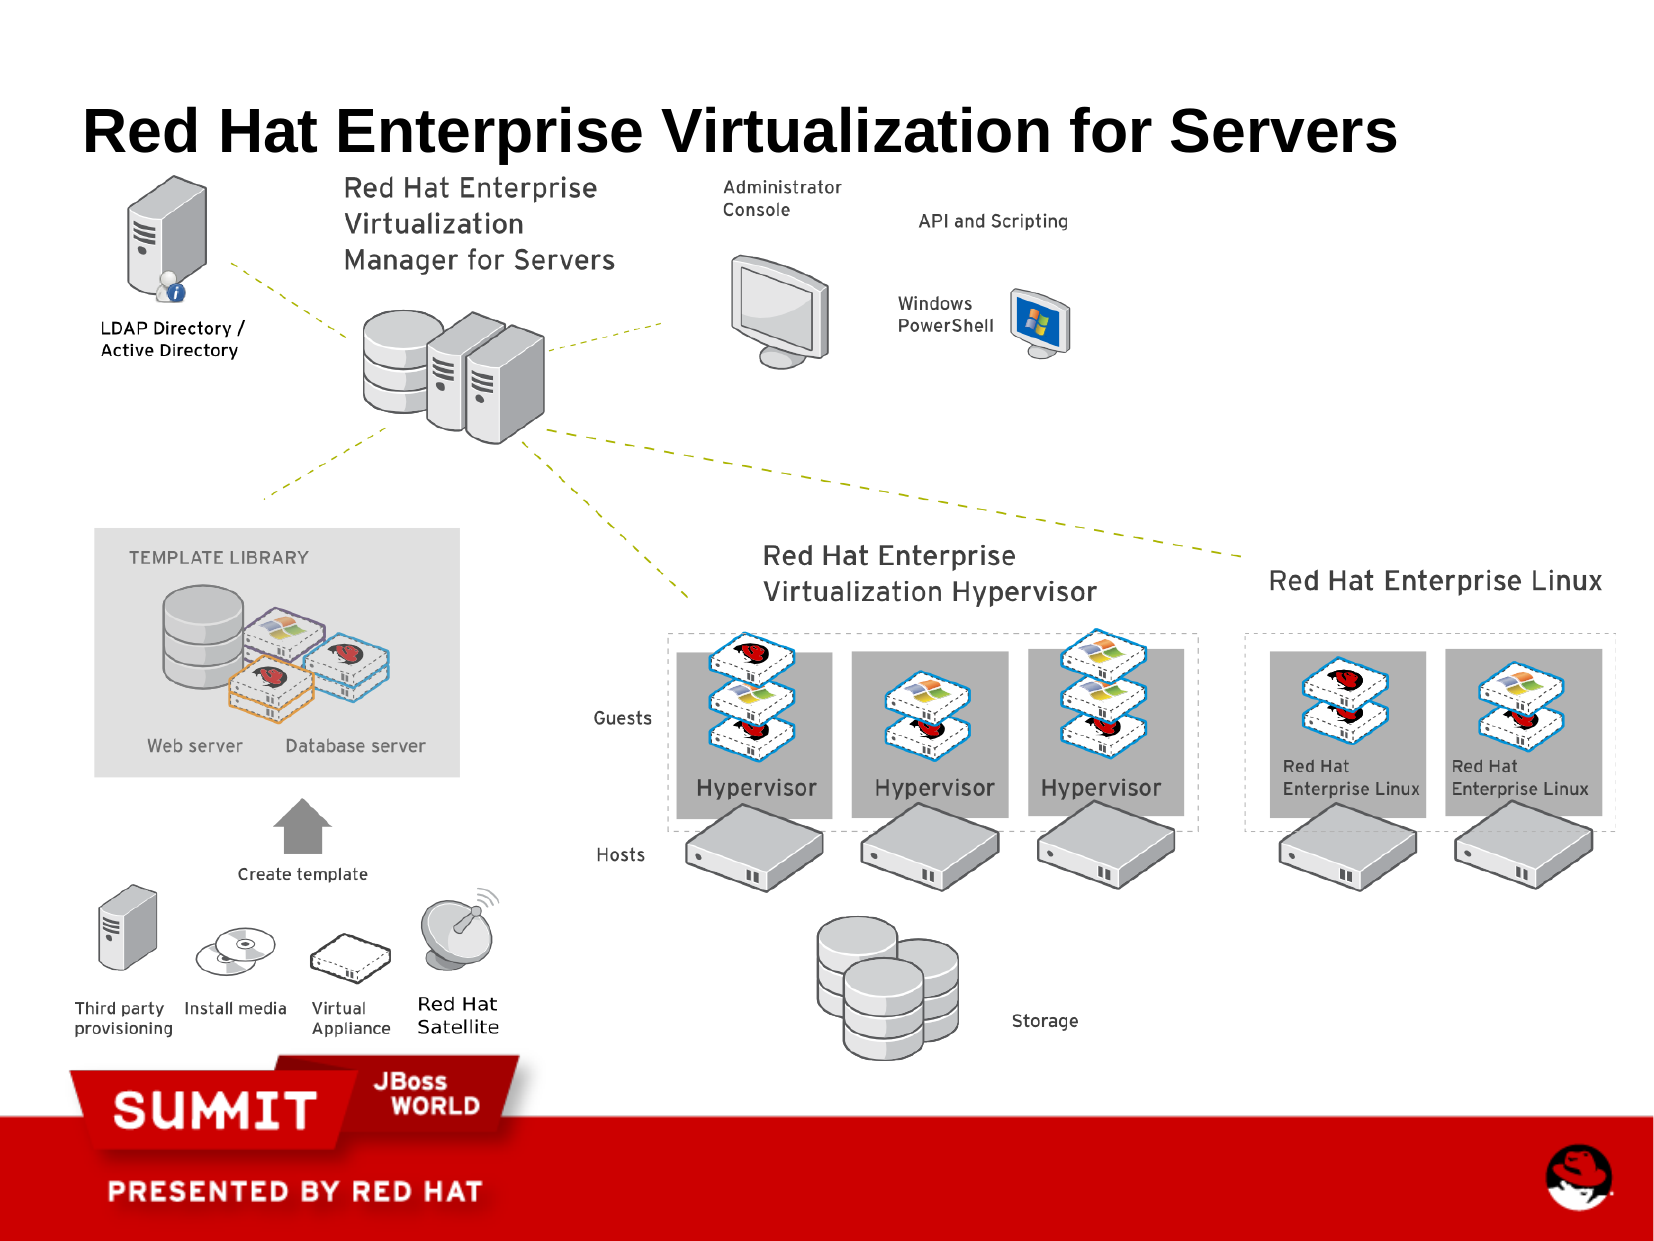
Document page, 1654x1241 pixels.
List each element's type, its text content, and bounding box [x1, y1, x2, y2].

picture [0, 175, 1654, 1241]
title Red Hat Enterprise Virtualization for Servers [82, 45, 1571, 218]
